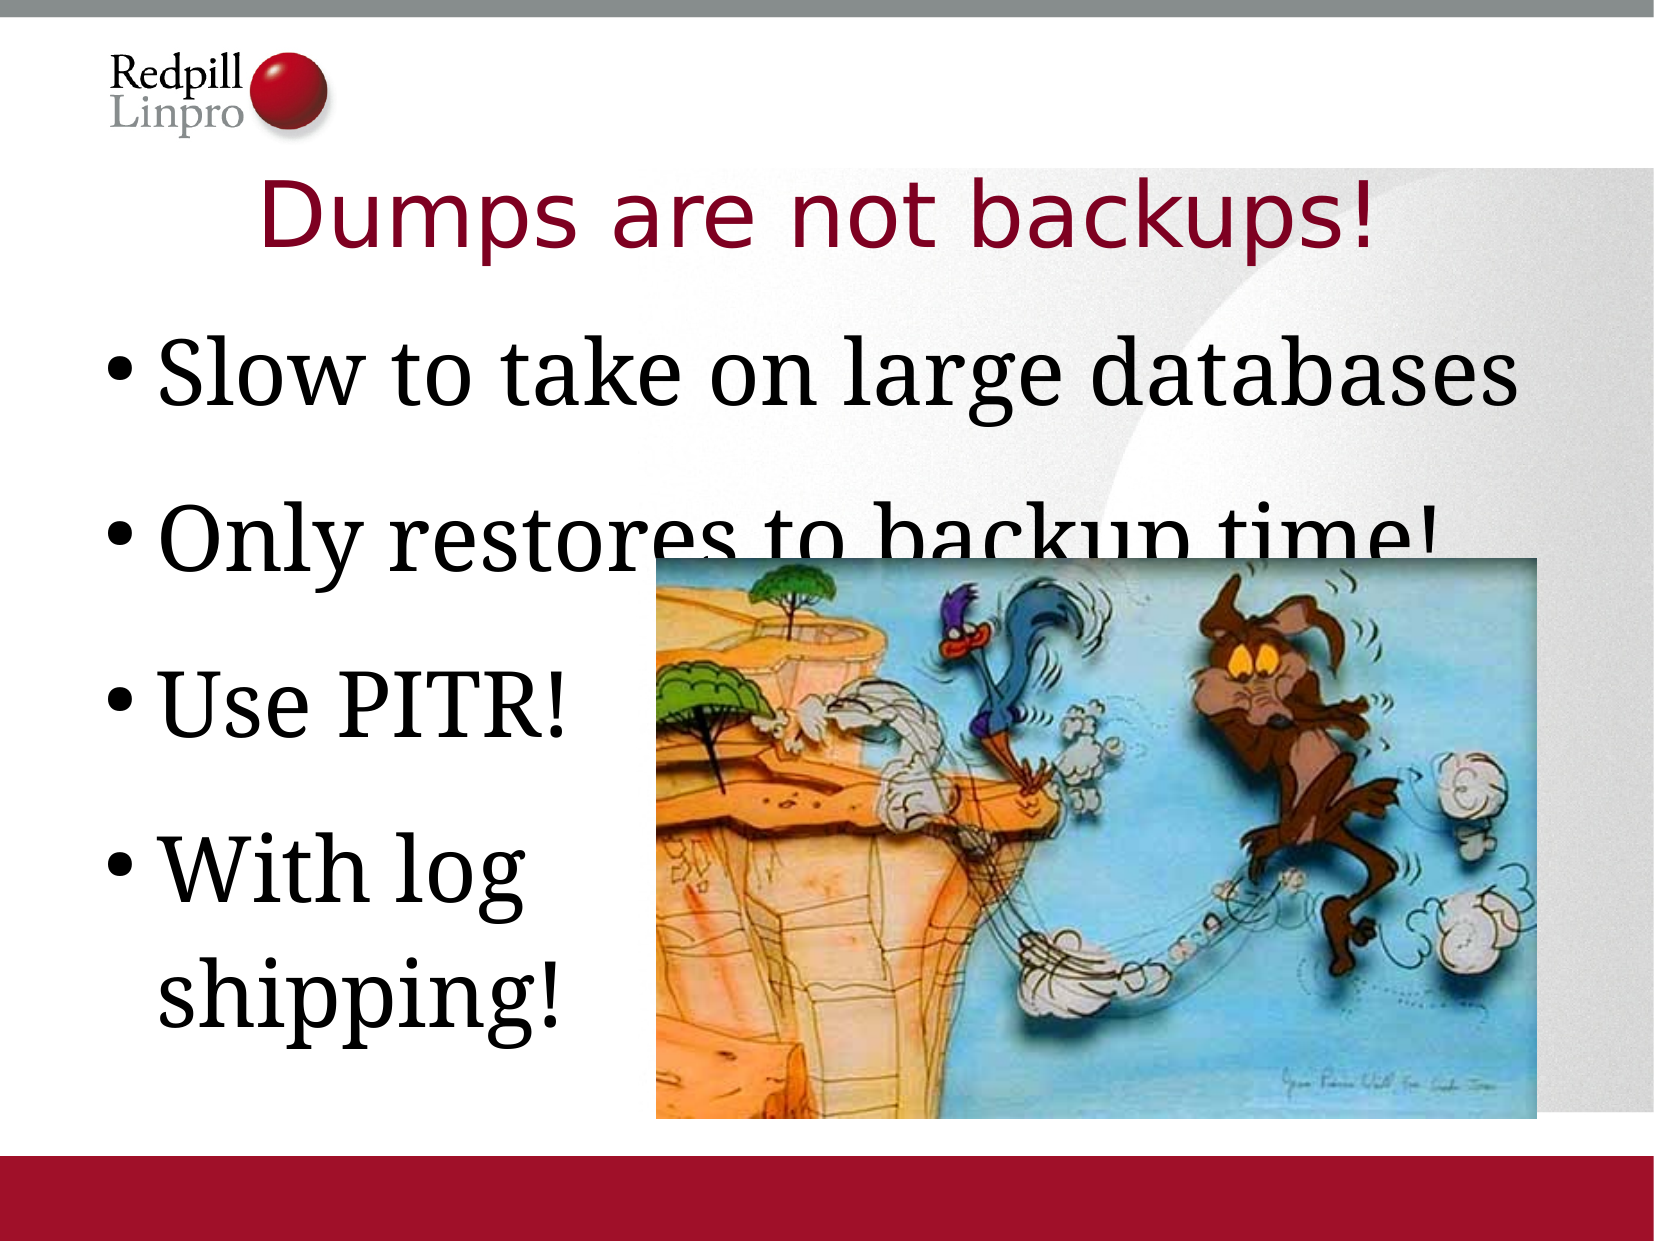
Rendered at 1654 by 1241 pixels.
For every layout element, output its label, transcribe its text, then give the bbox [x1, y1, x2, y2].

list Slow to take on large databases Only restores to backup time! Use PITR! With log shipping! [85, 307, 1574, 1112]
picture [0, 0, 1654, 1241]
title Dumps are not backups! [76, 147, 1565, 285]
